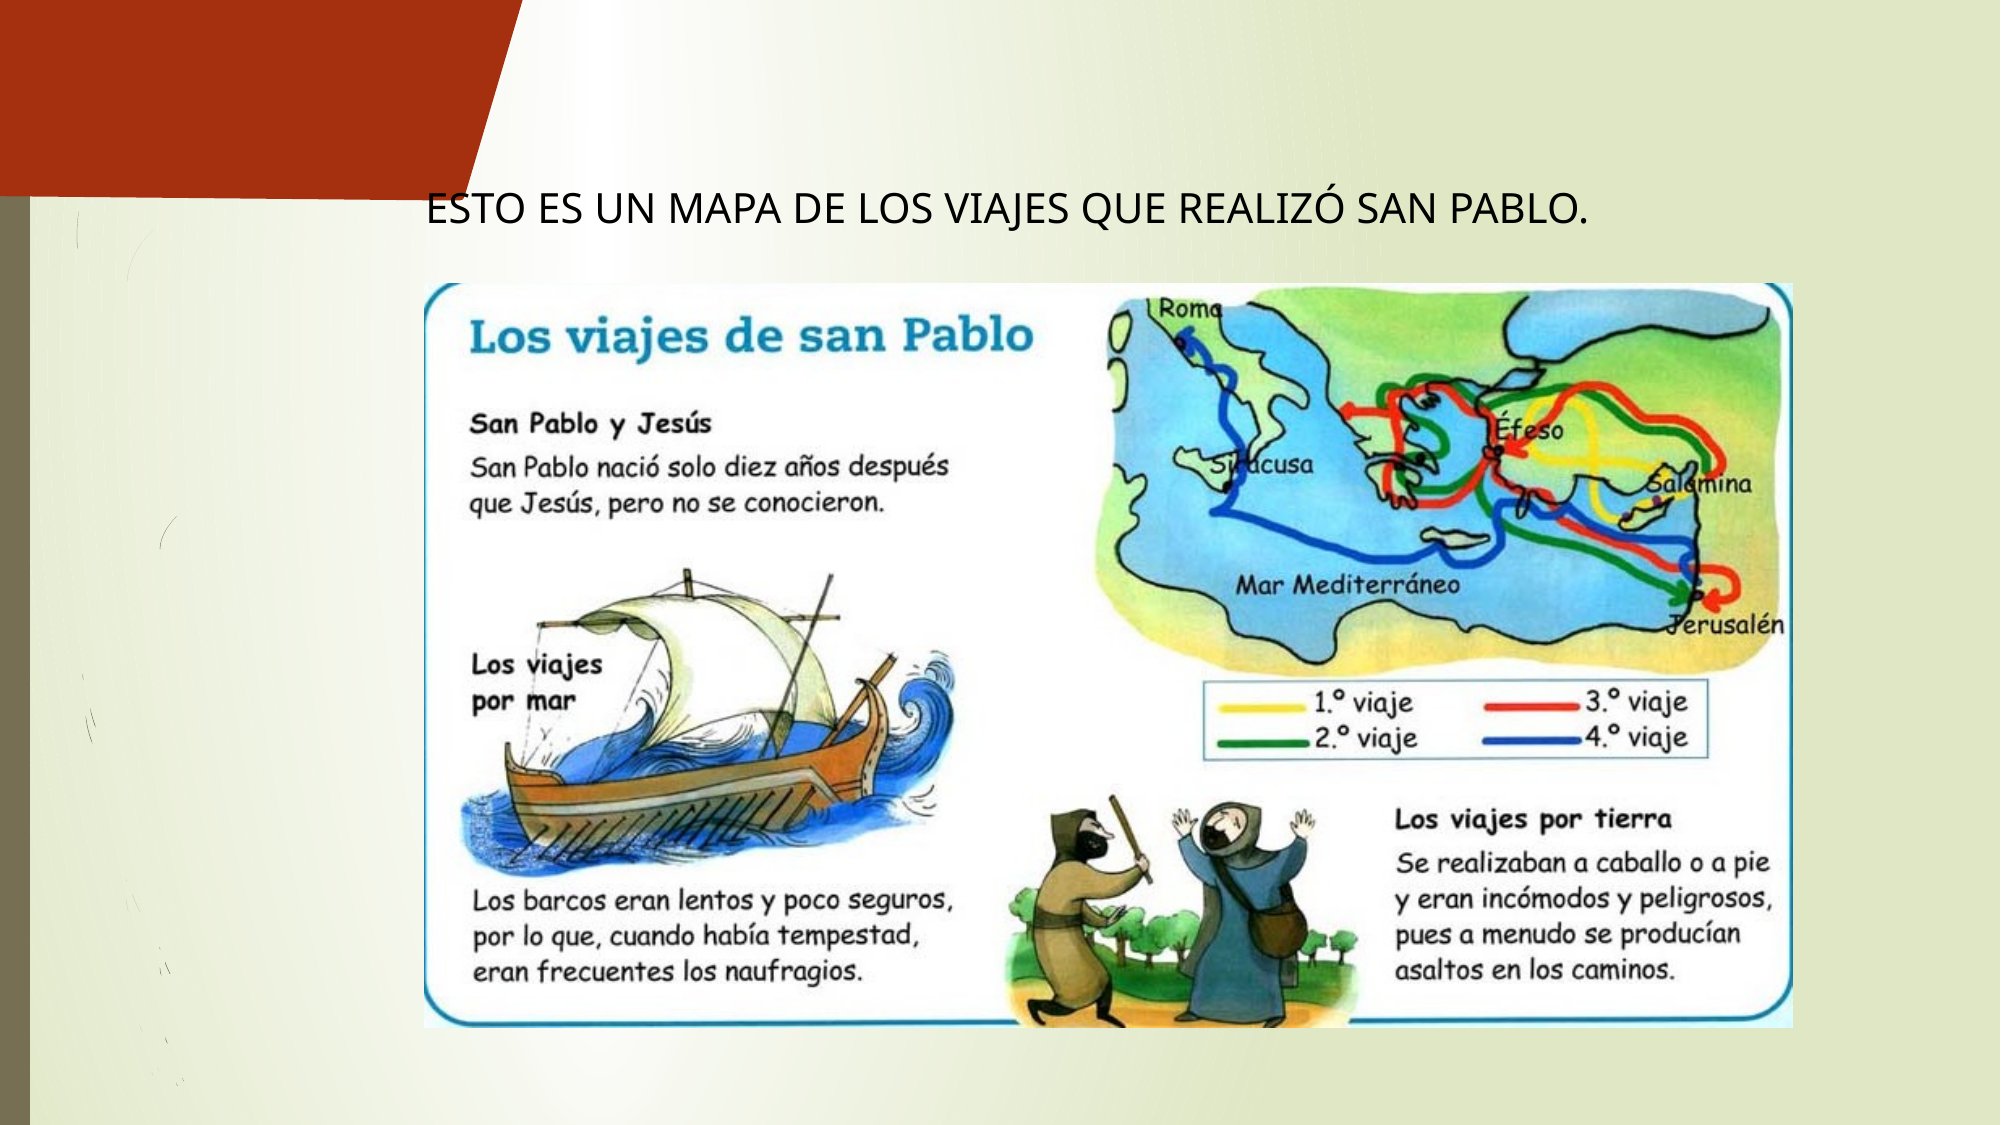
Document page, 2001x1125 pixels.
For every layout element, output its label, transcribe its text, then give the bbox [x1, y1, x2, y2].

title ESTO ES UN MAPA DE LOS VIAJES QUE REALIZÓ SAN PABLO. [425, 109, 1888, 306]
picture [424, 283, 1793, 1028]
